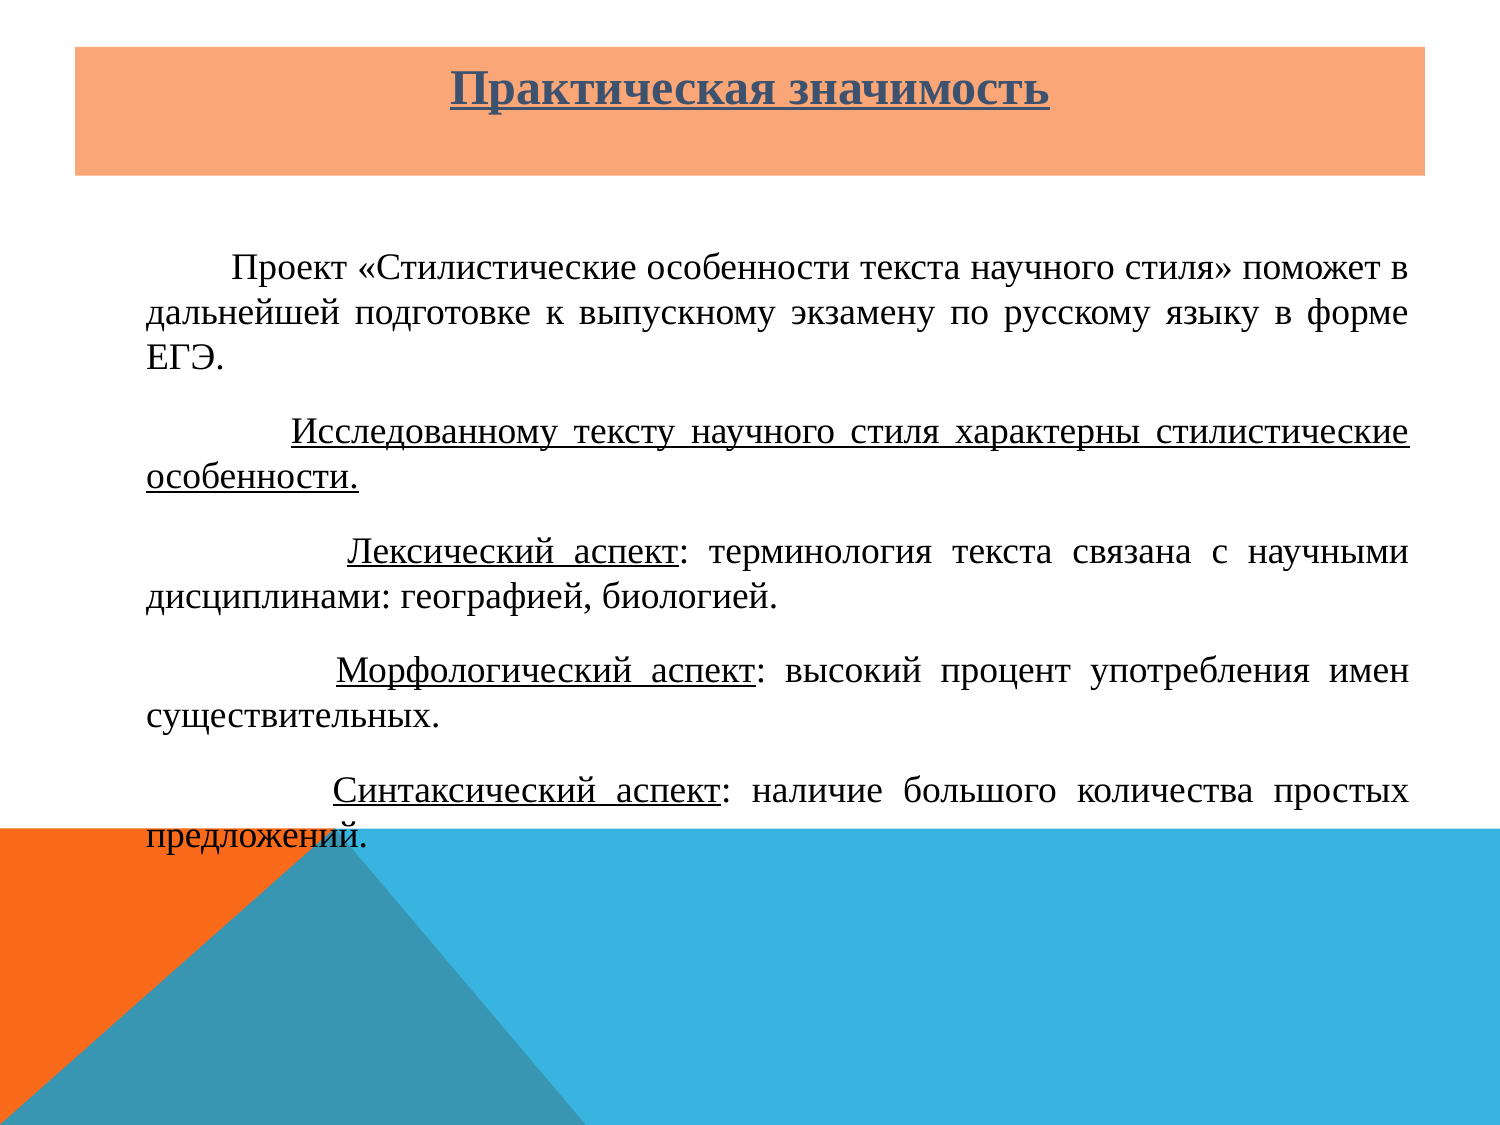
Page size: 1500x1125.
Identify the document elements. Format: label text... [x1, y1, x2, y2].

list Проект «Стилистические особенности текста научного стиля» поможет в дальнейшей подготовке к выпускному экзамену по русскому языку в форме ЕГЭ. Исследованному тексту научного стиля характерны стилистические особенности. Лексический аспект: терминология текста связана с научными дисциплинами: географией, биологией. Морфологический аспект: высокий процент употребления имен существительных. Синтаксический аспект: наличие большого количества простых предложений. [75, 234, 1425, 797]
title Практическая значимость [75, 46, 1425, 176]
